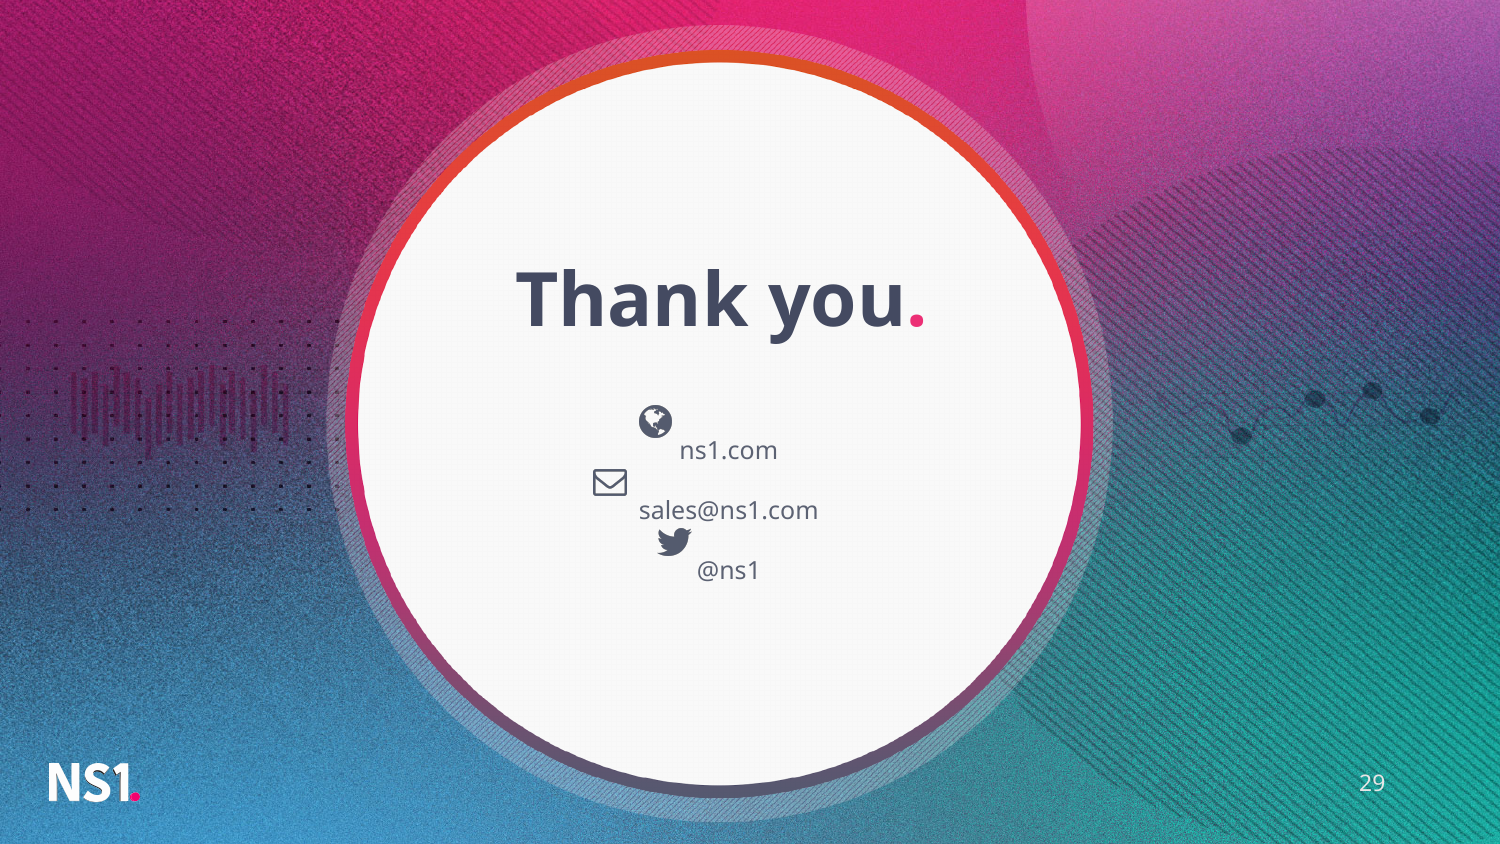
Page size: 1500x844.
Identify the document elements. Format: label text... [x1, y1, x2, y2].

slide_number <number> [1059, 761, 1397, 807]
picture [0, 0, 1500, 844]
